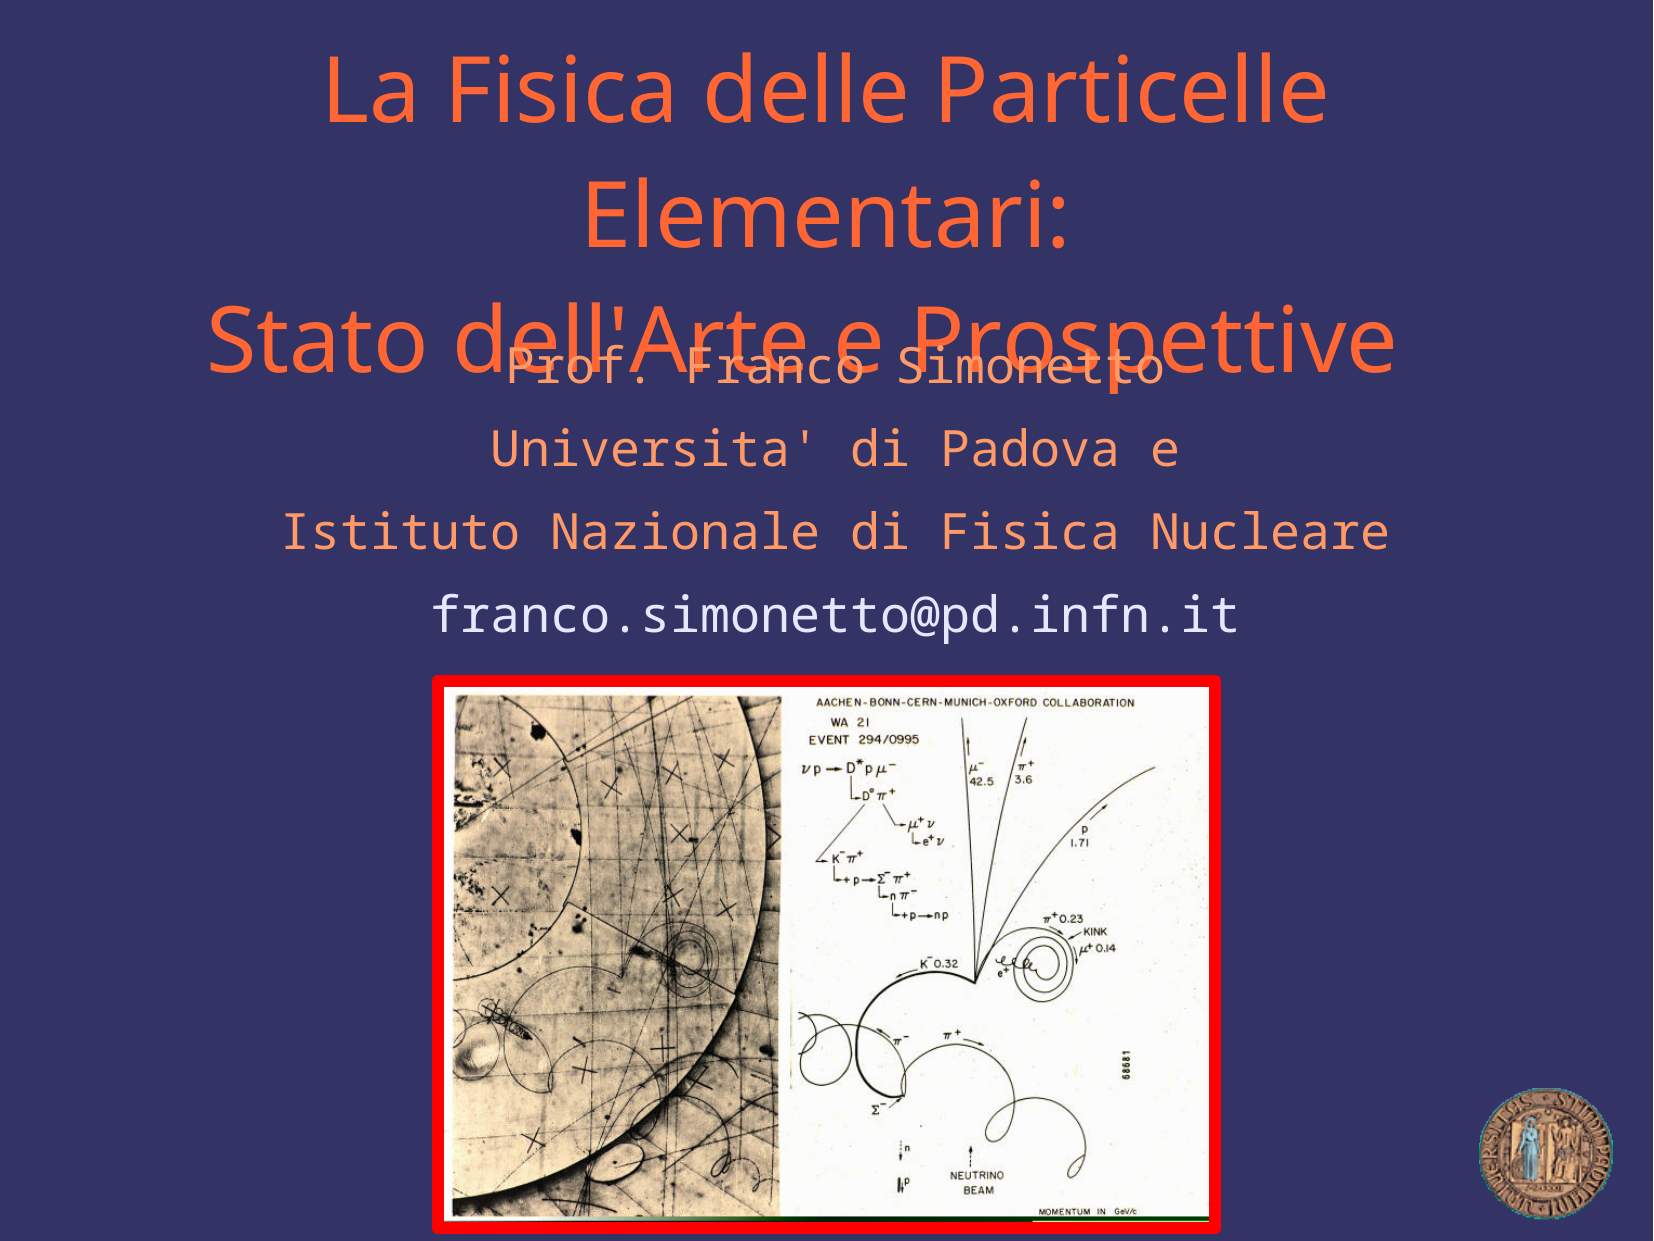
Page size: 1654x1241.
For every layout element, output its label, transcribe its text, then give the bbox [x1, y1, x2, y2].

picture [443, 686, 1209, 1223]
title La Fisica delle Particelle Elementari: Stato dell'Arte e Prospettive [82, 120, 1571, 304]
picture [1479, 1087, 1613, 1221]
list Prof. Franco Simonetto Universita' di Padova e Istituto Nazionale di Fisica Nucleare franco.simonetto@pd.infn.it [57, 329, 1596, 643]
